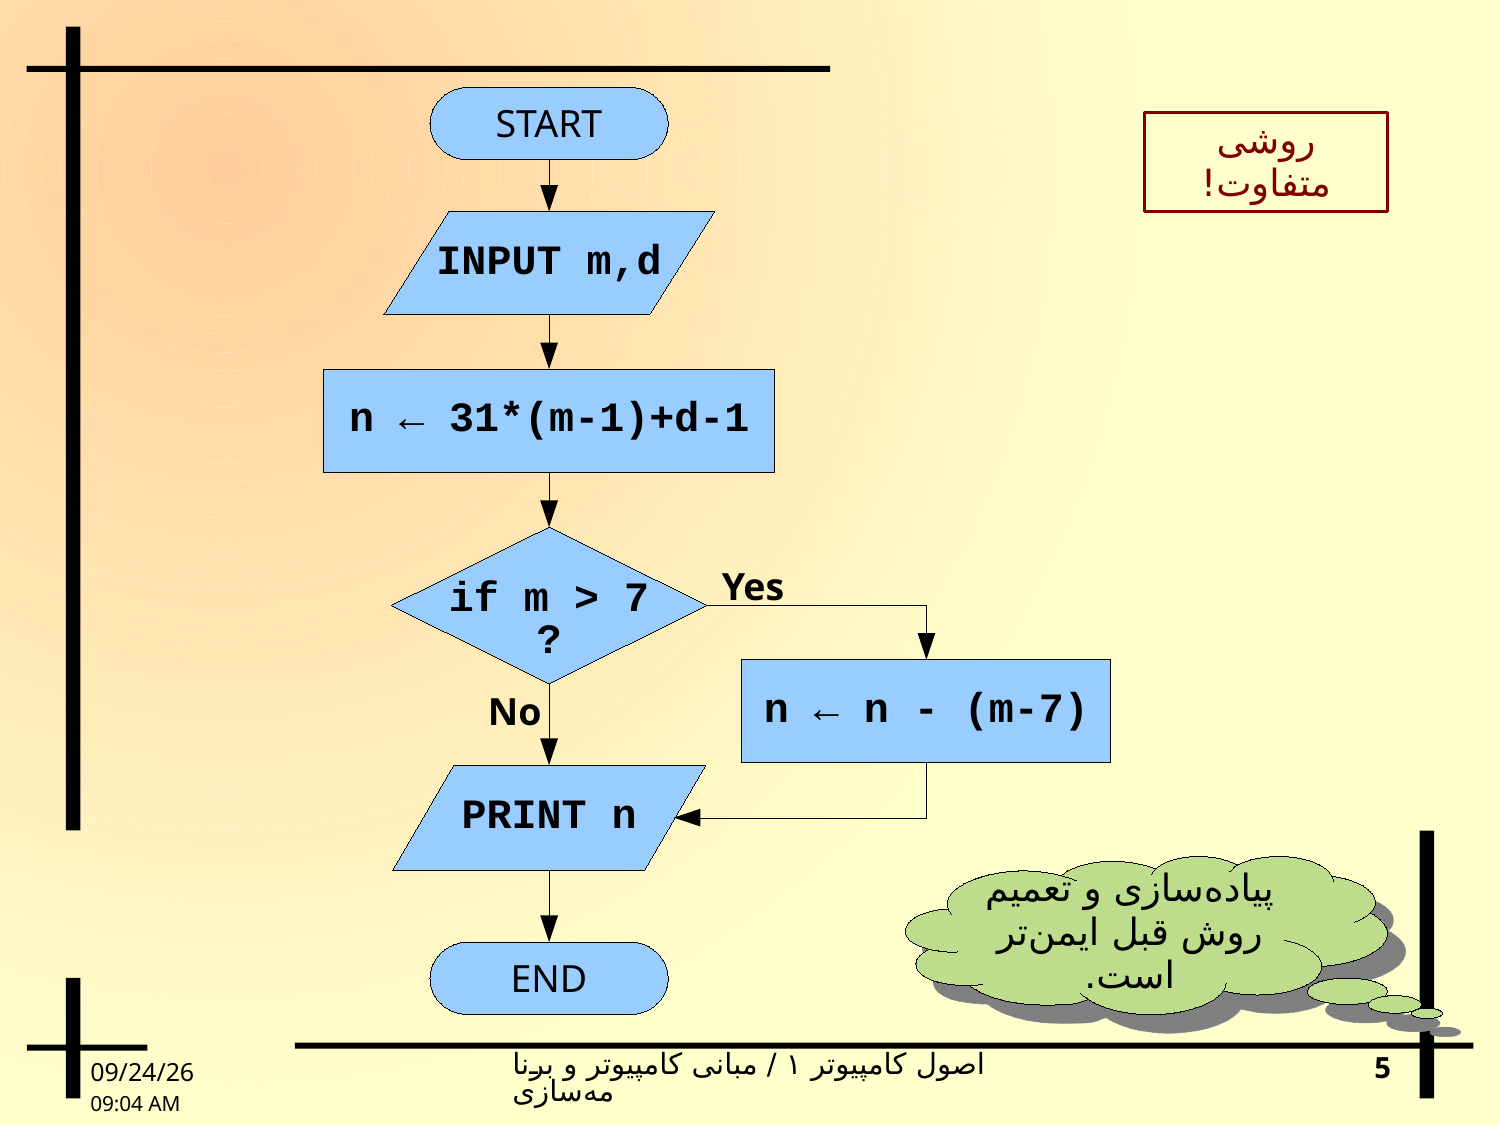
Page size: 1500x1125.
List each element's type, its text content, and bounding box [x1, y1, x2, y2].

text_box No [473, 677, 550, 743]
text_box INPUT m,d [383, 211, 715, 315]
text_box روشی متفاوت! [1144, 112, 1388, 186]
text_box START [429, 87, 669, 160]
text_box Yes [707, 552, 794, 605]
text_box n ← n - (m-7) [741, 659, 1111, 763]
text_box پیاده‌سازی و تعمیم روش قبل ایمن‌تر است. [905, 856, 1388, 1015]
text_box Yes [707, 606, 794, 612]
text_box if m > 7 ? [391, 527, 707, 684]
text_box n ← 31*(m-1)+d-1 [323, 369, 775, 473]
text_box END [429, 942, 669, 1015]
text_box PRINT n [392, 765, 706, 871]
text_box پیاده‌سازی و تعمیم روش قبل ایمن‌تر است. [1307, 978, 1443, 1019]
